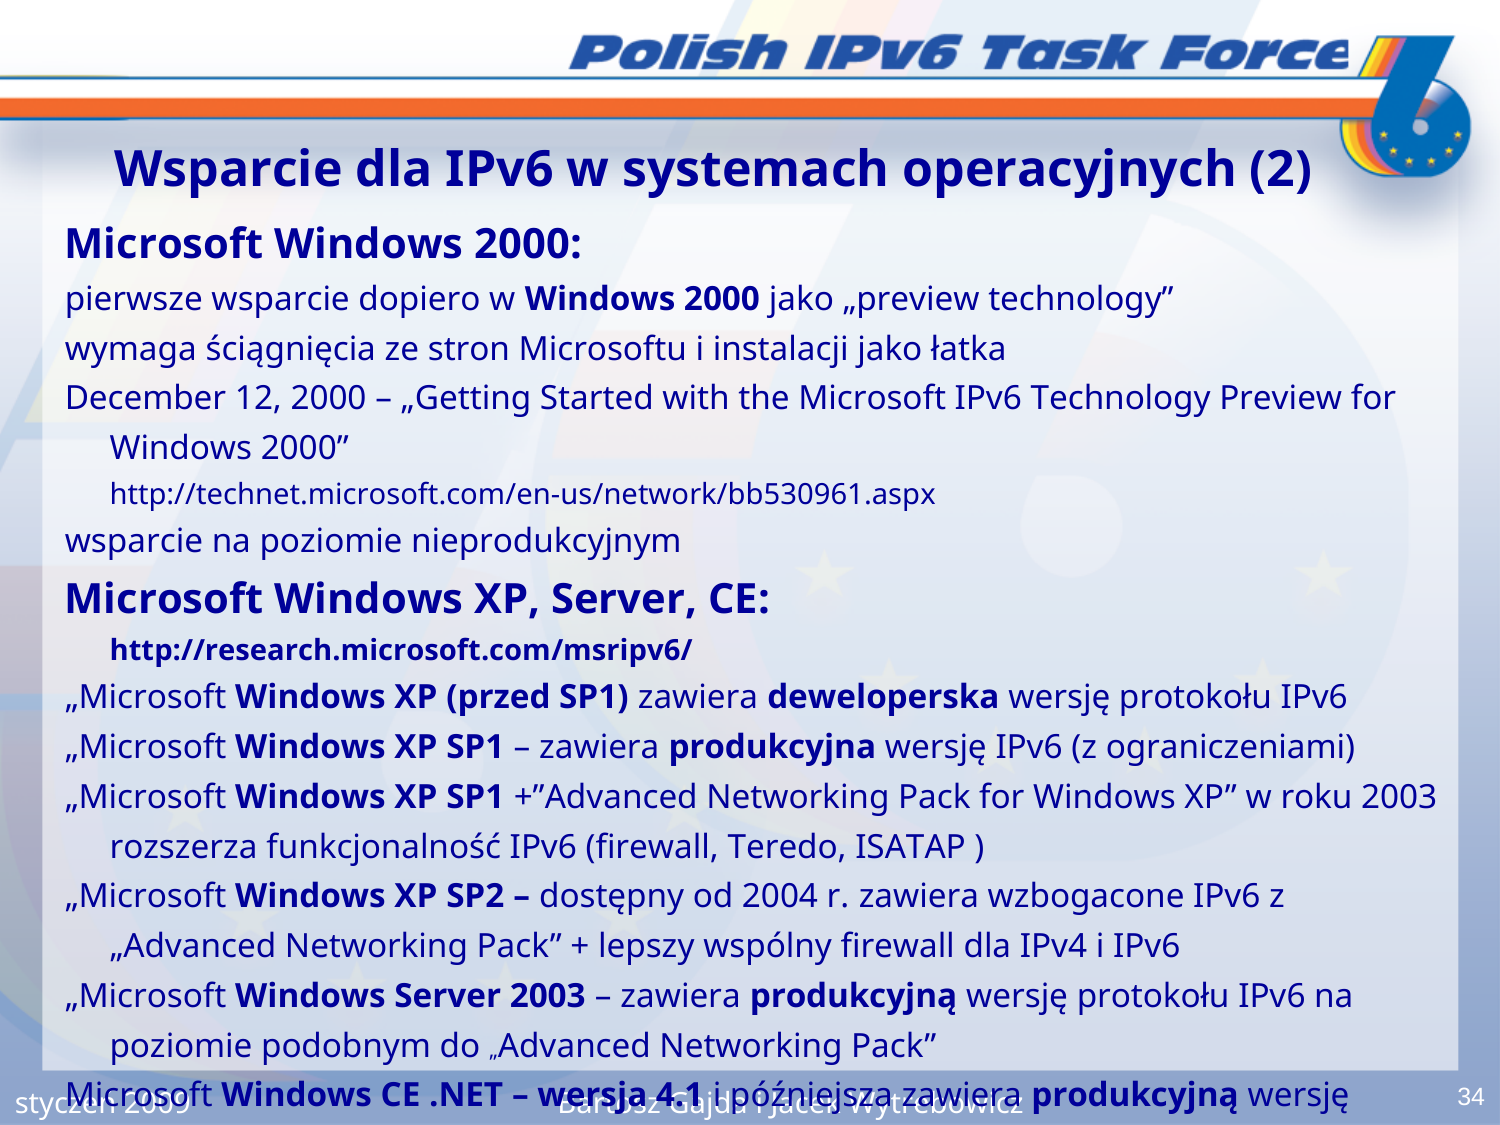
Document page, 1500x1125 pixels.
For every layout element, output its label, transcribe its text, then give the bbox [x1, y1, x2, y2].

text_box Wsparcie dla IPv6 w systemach operacyjnych (2) [88, 90, 1340, 208]
picture [0, 0, 1500, 1125]
picture [1474, 1091, 1480, 1099]
text_box Microsoft Windows 2000: pierwsze wsparcie dopiero w Windows 2000 jako „preview technology” wymaga ściągnięcia ze stron Microsoftu i instalacji jako łatka December 12, 2000 – „Getting Started with the Microsoft IPv6 Technology Preview for Windows 2000” http://technet.microsoft.com/en-us/network/bb530961.aspx wsparcie na poziomie nieprodukcyjnym Microsoft Windows XP, Server, CE: http://research.microsoft.com/msripv6/ „Microsoft Windows XP (przed SP1) zawiera deweloperska wersję protokołu IPv6 „Microsoft Windows XP SP1 – zawiera produkcyjna wersję IPv6 (z ograniczeniami) „Microsoft Windows XP SP1 +”Advanced Networking Pack for Windows XP” w roku 2003 rozszerza funkcjonalność IPv6 (firewall, Teredo, ISATAP ) „Microsoft Windows XP SP2 – dostępny od 2004 r. zawiera wzbogacone IPv6 z „Advanced Networking Pack” + lepszy wspólny firewall dla IPv4 i IPv6 „Microsoft Windows Server 2003 – zawiera produkcyjną wersję protokołu IPv6 na poziomie podobnym do „Advanced Networking Pack” Microsoft Windows CE .NET – wersja 4.1 i późniejsza zawiera produkcyjną wersję protokołu IPv6 z wieloma aplikacjami sieciowymi [49, 199, 1474, 1125]
